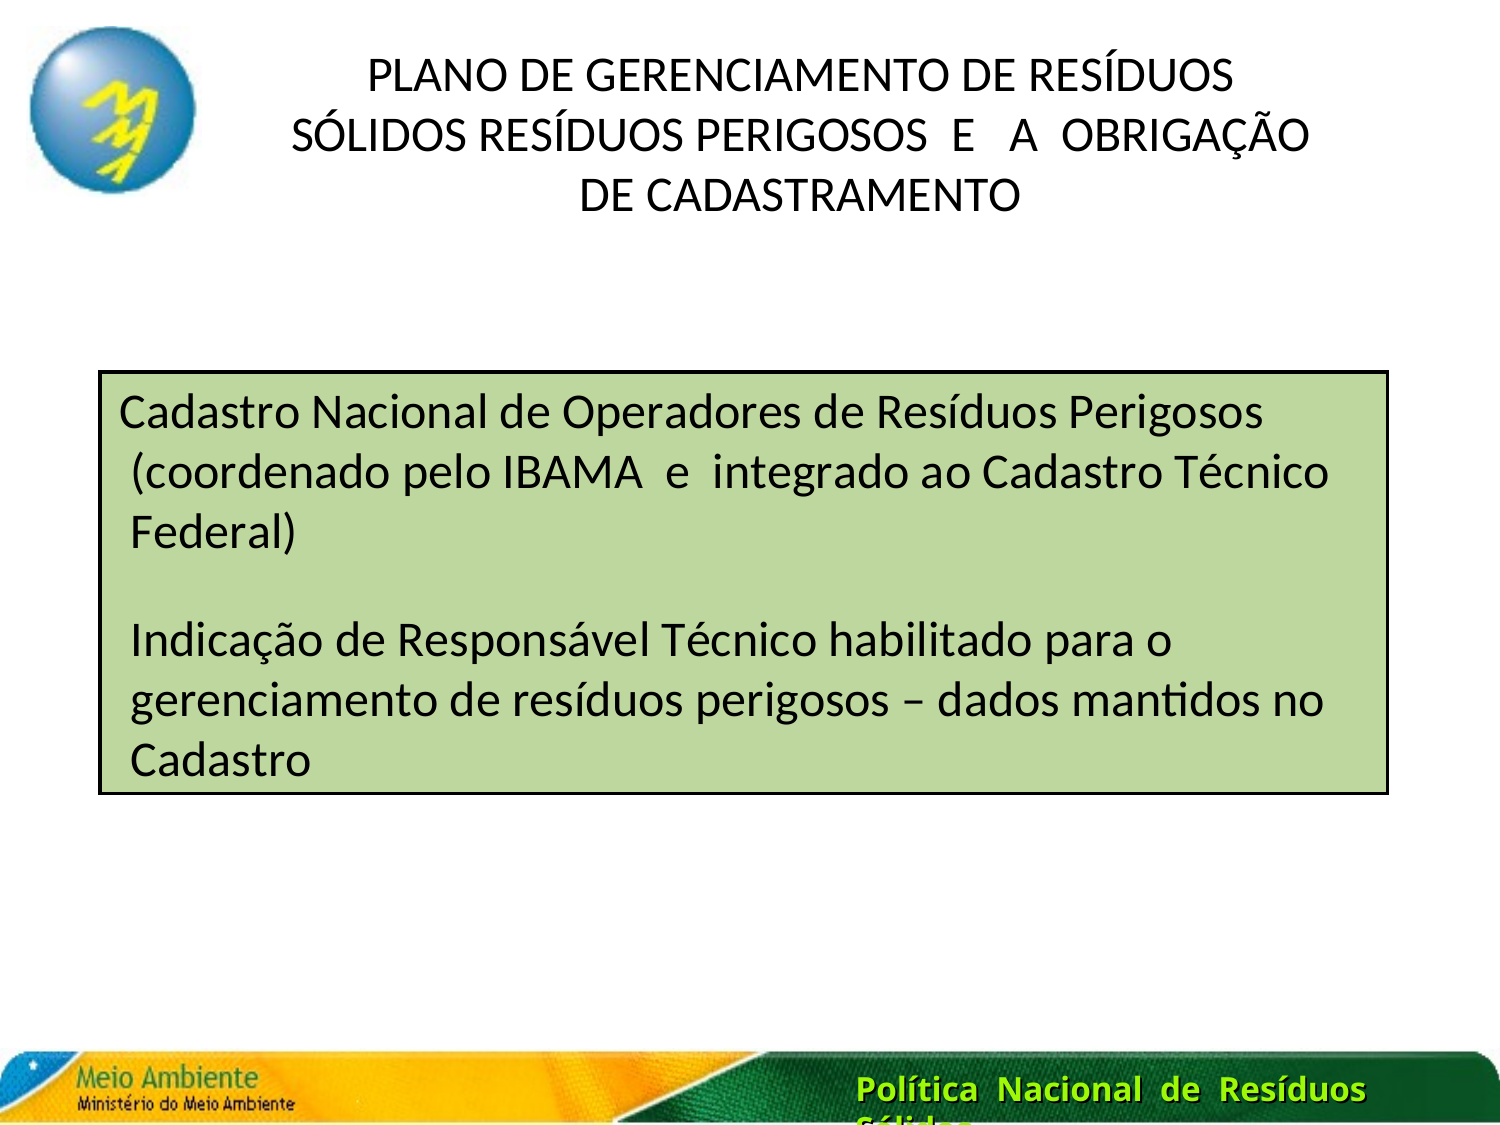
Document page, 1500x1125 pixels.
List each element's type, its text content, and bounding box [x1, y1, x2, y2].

text_box PLANO DE GERENCIAMENTO DE RESÍDUOS SÓLIDOS RESÍDUOS PERIGOSOS E A OBRIGAÇÃO DE CADASTRAMENTO [269, 35, 1333, 229]
text_box Cadastro Nacional de Operadores de Resíduos Perigosos (coordenado pelo IBAMA e integrado ao Cadastro Técnico Federal)‏ Indicação de Responsável Técnico habilitado para o gerenciamento de resíduos perigosos – dados mantidos no Cadastro [99, 372, 1388, 794]
picture [26, 26, 202, 197]
picture [29, 1060, 39, 1071]
picture [0, 1048, 1500, 1125]
